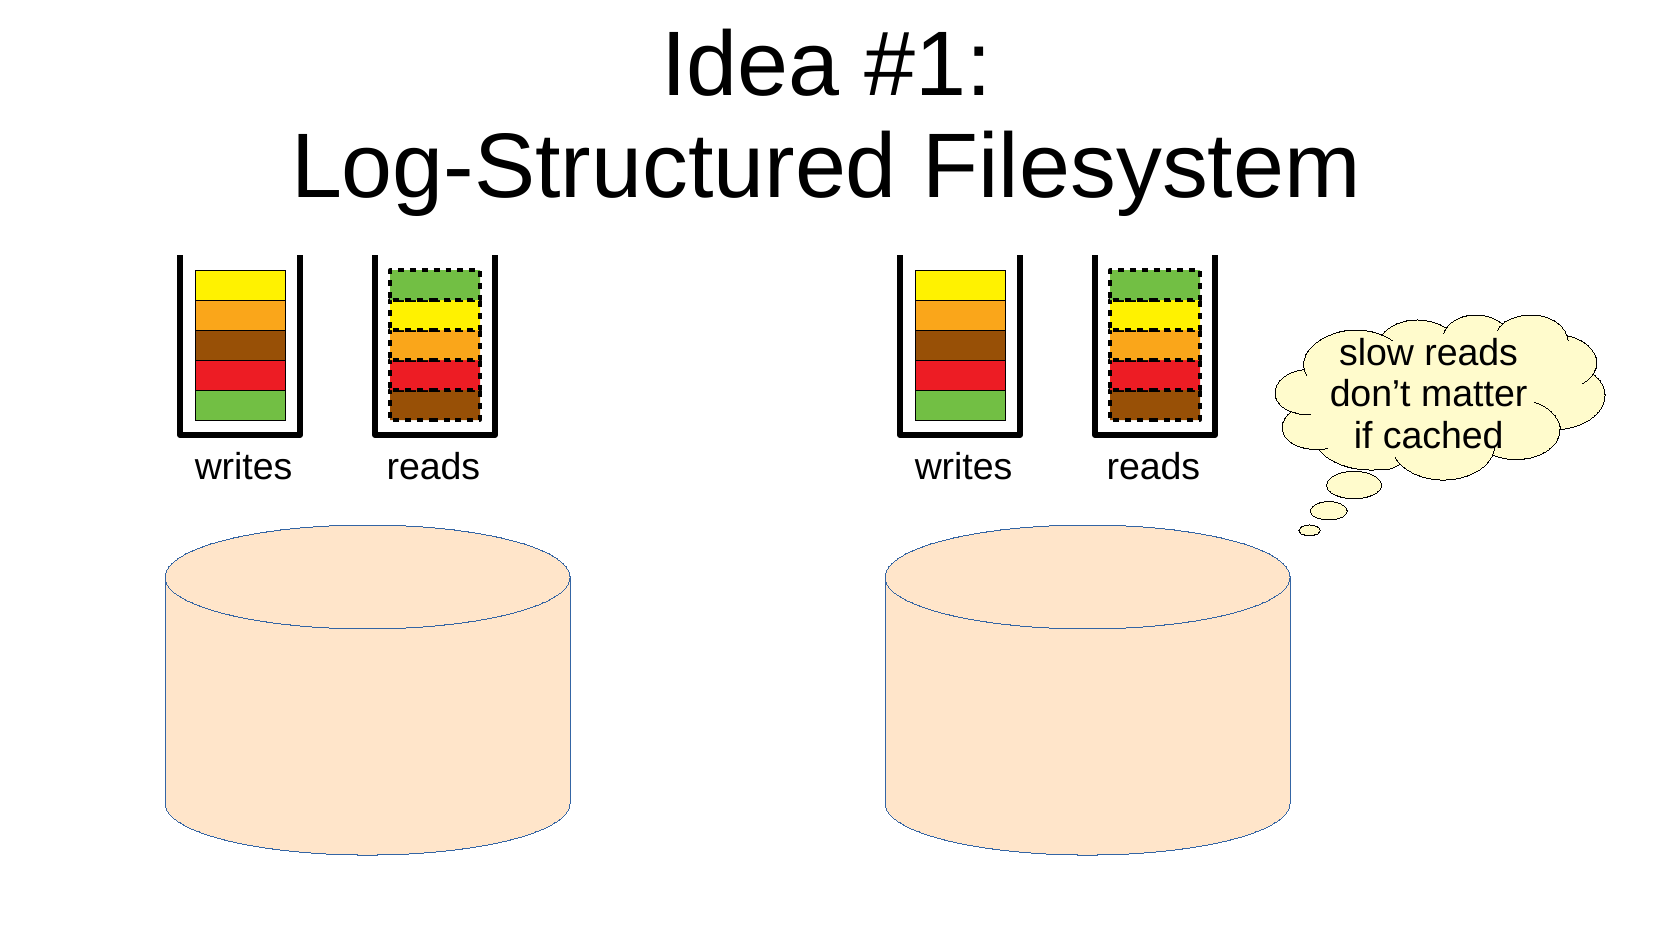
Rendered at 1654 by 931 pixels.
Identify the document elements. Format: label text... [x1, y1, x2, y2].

text_box [165, 525, 571, 856]
text_box slow reads don’t matter if cached [1326, 471, 1382, 499]
text_box [390, 270, 481, 421]
text_box [1110, 270, 1201, 421]
text_box slow reads don’t matter if cached [1310, 501, 1348, 520]
text_box [915, 270, 1006, 421]
text_box reads [1091, 438, 1216, 496]
text_box slow reads don’t matter if cached [1275, 315, 1606, 481]
title Idea #1: Log-Structured Filesystem [82, 12, 1571, 218]
text_box writes [900, 438, 1028, 496]
text_box [885, 525, 1291, 856]
text_box writes [180, 438, 308, 496]
text_box reads [371, 438, 496, 496]
text_box [195, 270, 286, 421]
